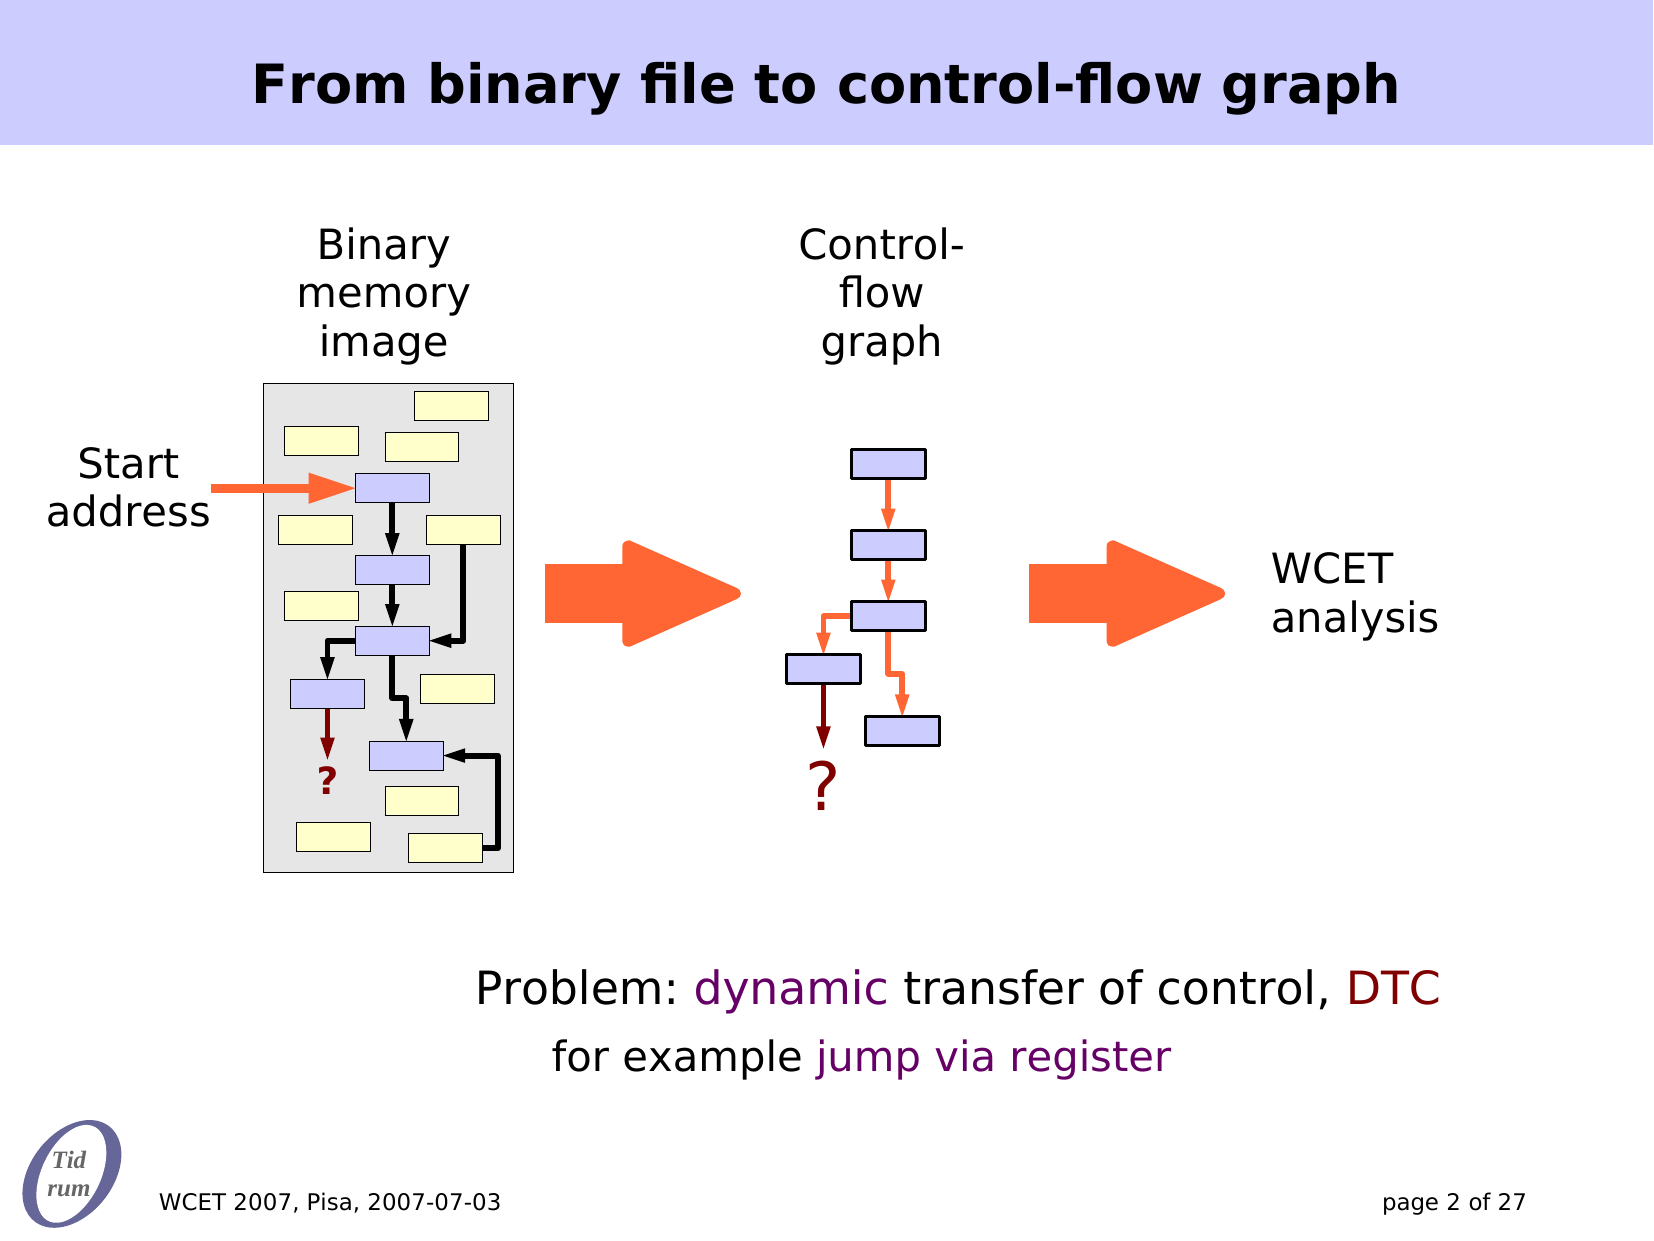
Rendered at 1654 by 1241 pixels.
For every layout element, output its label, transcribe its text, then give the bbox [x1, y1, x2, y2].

text_box [786, 654, 861, 684]
list Problem: dynamic transfer of control, DTC for example jump via register [457, 962, 1509, 1082]
text_box [851, 530, 926, 560]
text_box [851, 449, 926, 479]
text_box Control- flow graph [798, 220, 966, 366]
text_box Start address [45, 439, 211, 537]
title From binary file to control-flow graph [121, 43, 1533, 126]
text_box WCET analysis [1270, 545, 1440, 643]
text_box [263, 383, 514, 873]
text_box ? [805, 748, 842, 827]
text_box [865, 716, 940, 746]
text_box ? [316, 759, 339, 804]
text_box [851, 601, 926, 631]
text_box Binary memory image [296, 220, 472, 366]
